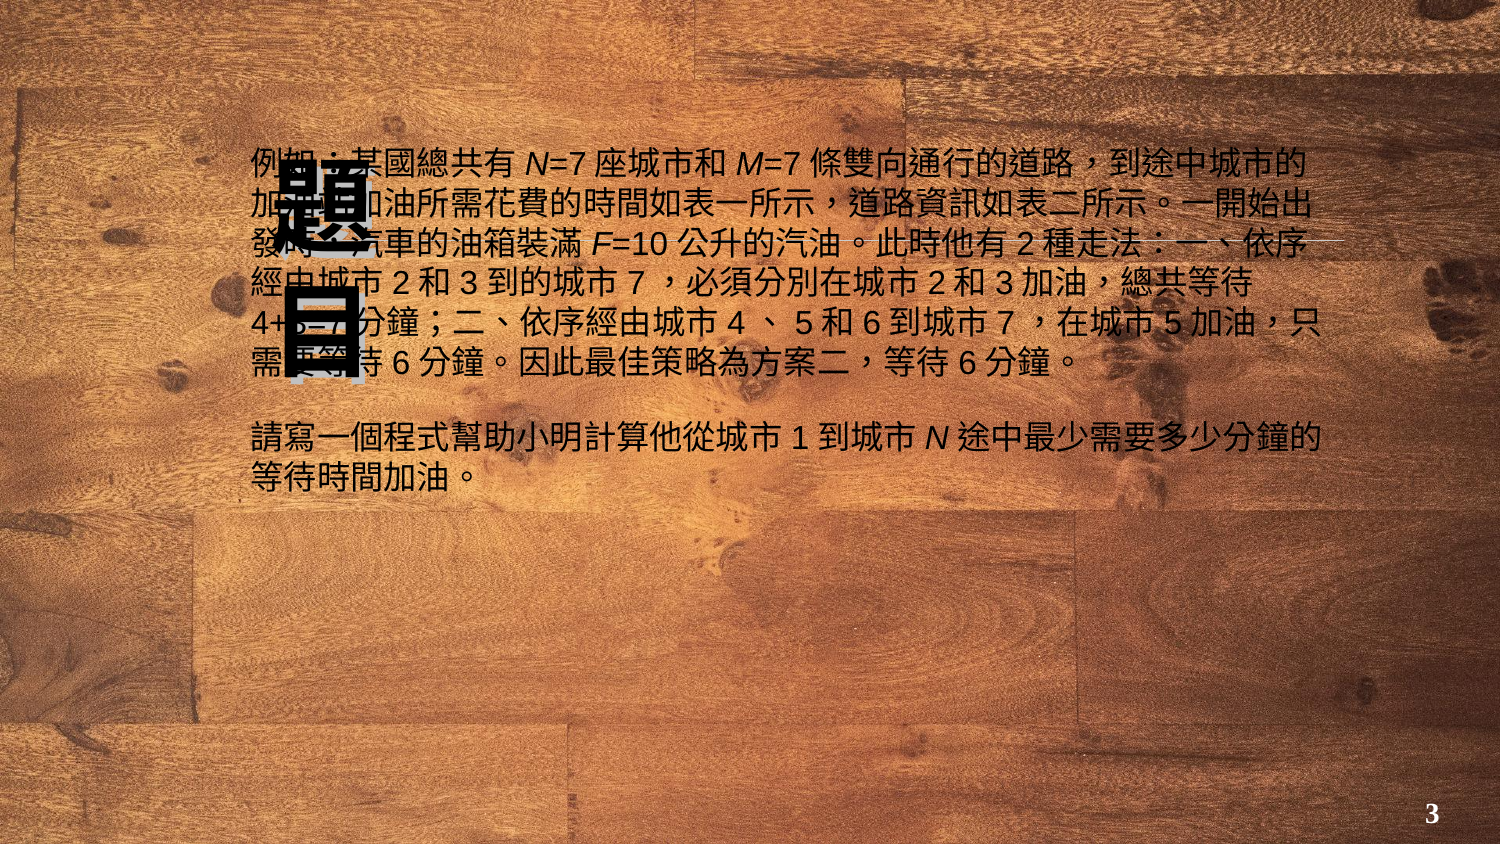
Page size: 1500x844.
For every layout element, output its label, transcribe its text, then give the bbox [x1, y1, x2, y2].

title 題 目 [28, 306, 210, 552]
text_box 例如：某國總共有N=7座城市和M=7條雙向通行的道路，到途中城市的加油站加油所需花費的時間如表一所示，道路資訊如表二所示。一開始出發時，汽車的油箱裝滿F=10公升的汽油。此時他有2種走法：一、依序經由城市2和3到的城市7，必須分別在城市2和3加油，總共等待4+3=7分鐘；二、依序經由城市4、5和6到城市7，在城市5加油，只需要等待6分鐘。因此最佳策略為方案二，等待6分鐘。 請寫一個程式幫助小明計算他從城市1到城市N途中最少需要多少分鐘的等待時間加油。 [235, 134, 1351, 549]
slide_number 3 [1410, 779, 1500, 844]
